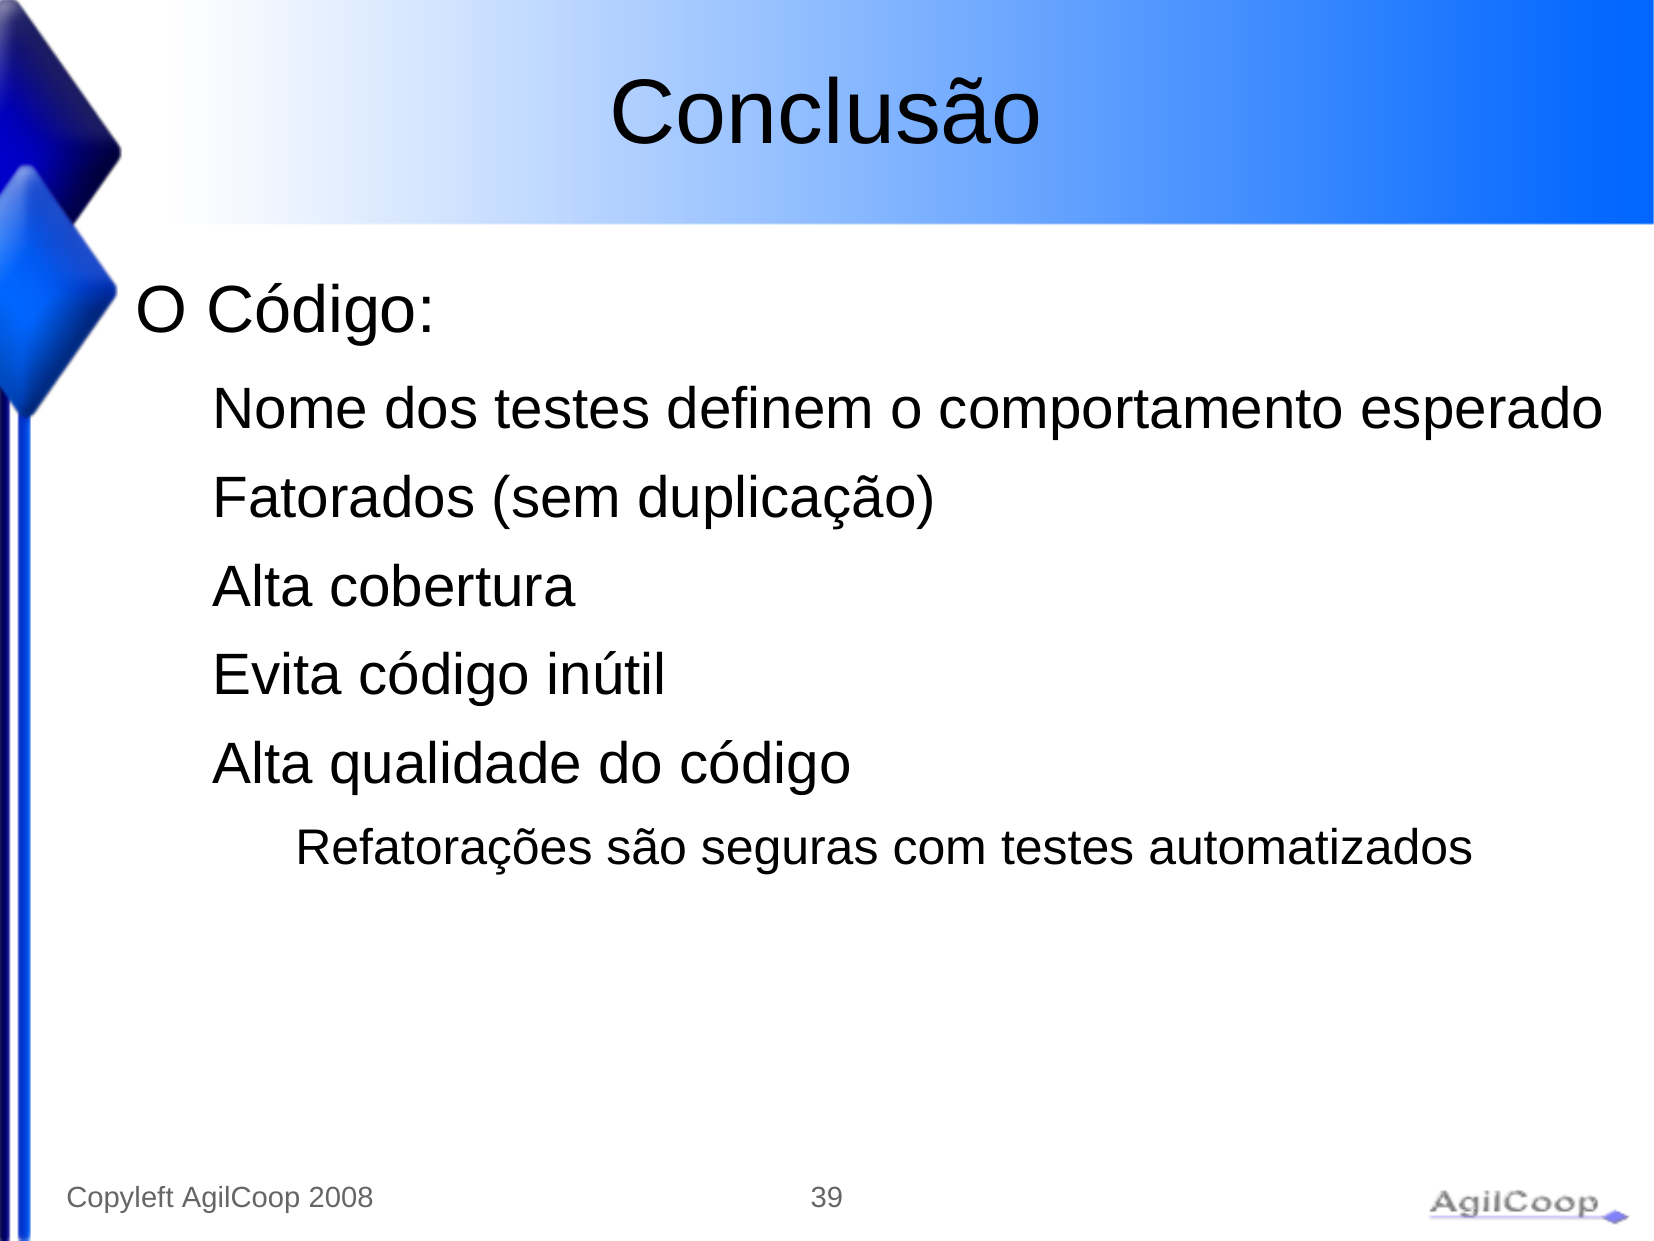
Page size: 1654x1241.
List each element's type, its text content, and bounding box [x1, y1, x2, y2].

list O Código: Nome dos testes definem o comportamento esperado Fatorados (sem duplicação) Alta cobertura Evita código inútil Alta qualidade do código Refatorações são seguras com testes automatizados [118, 271, 1607, 1108]
title Conclusão [82, 8, 1571, 216]
picture [0, 0, 1654, 1241]
